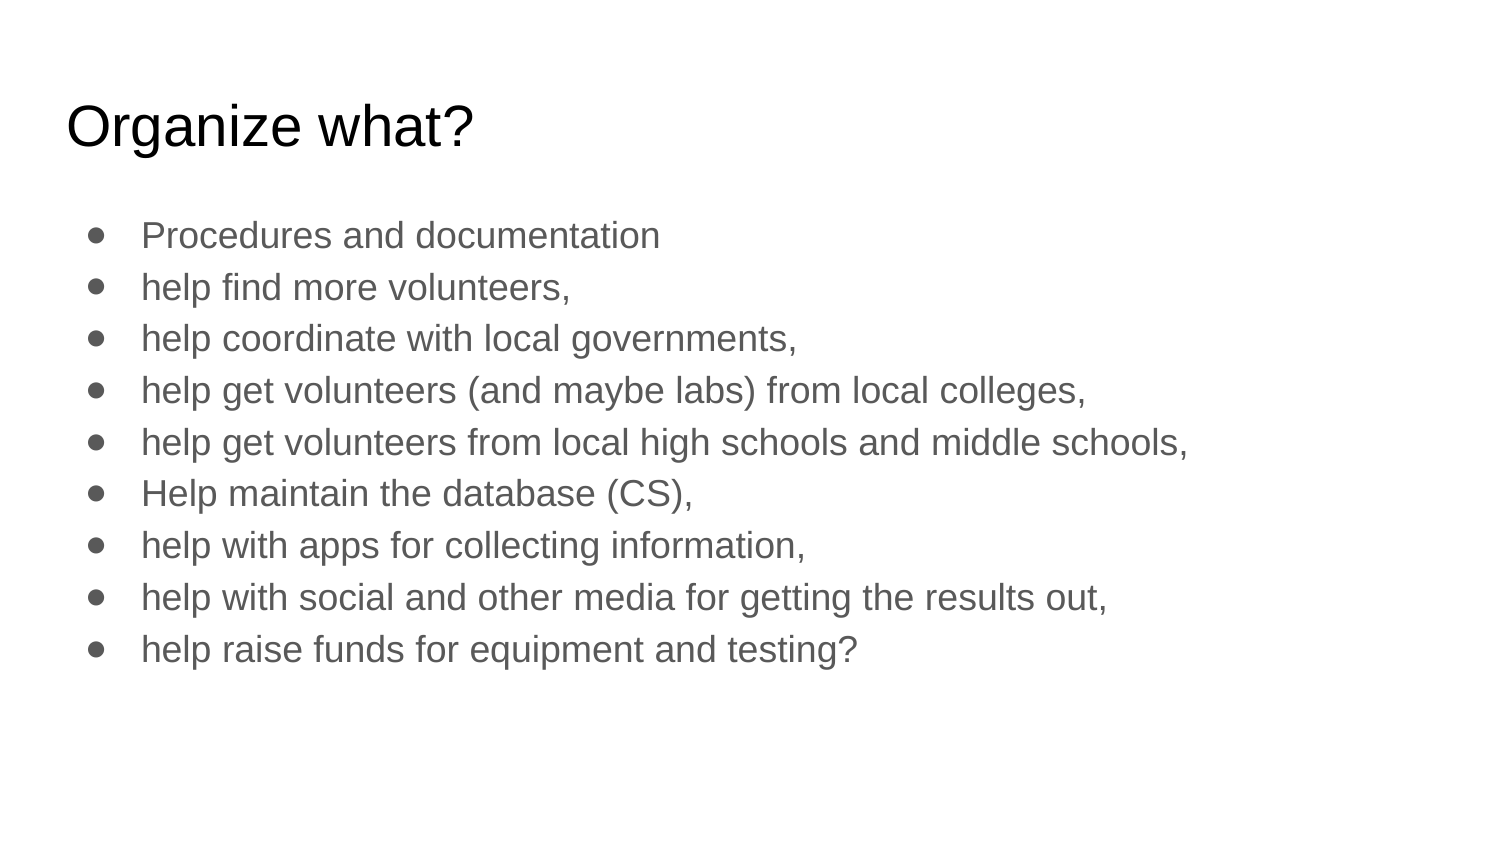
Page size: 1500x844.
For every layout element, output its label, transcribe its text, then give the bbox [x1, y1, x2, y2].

title Organize what? [51, 72, 1449, 167]
list Procedures and documentation help find more volunteers, help coordinate with local governments, help get volunteers (and maybe labs) from local colleges, help get volunteers from local high schools and middle schools, Help maintain the database (CS), help with apps for collecting information, help with social and other media for getting the results out, help raise funds for equipment and testing? [51, 189, 1449, 750]
